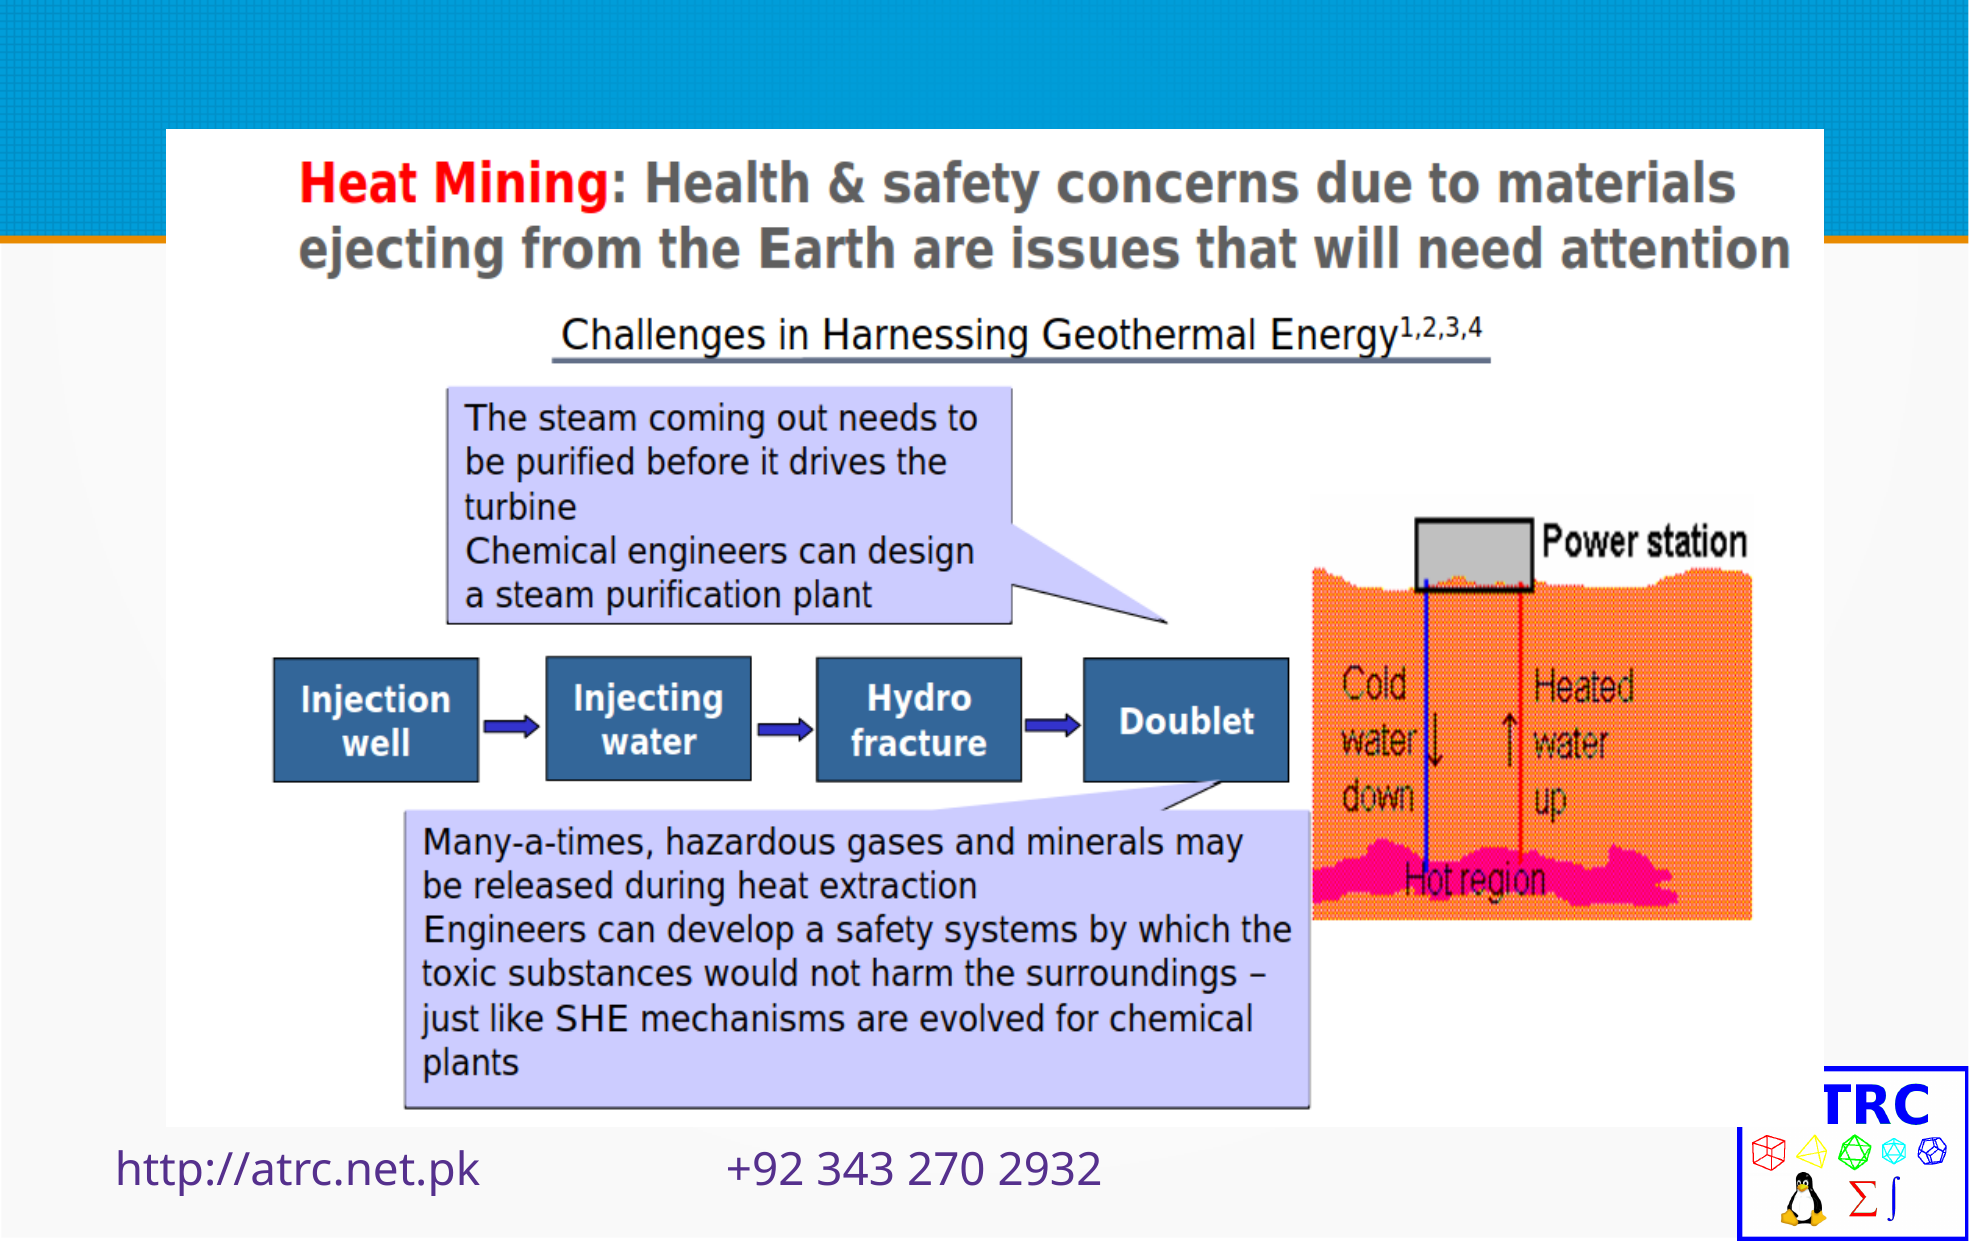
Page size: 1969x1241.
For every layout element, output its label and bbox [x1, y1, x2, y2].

picture [0, 130, 1969, 1241]
